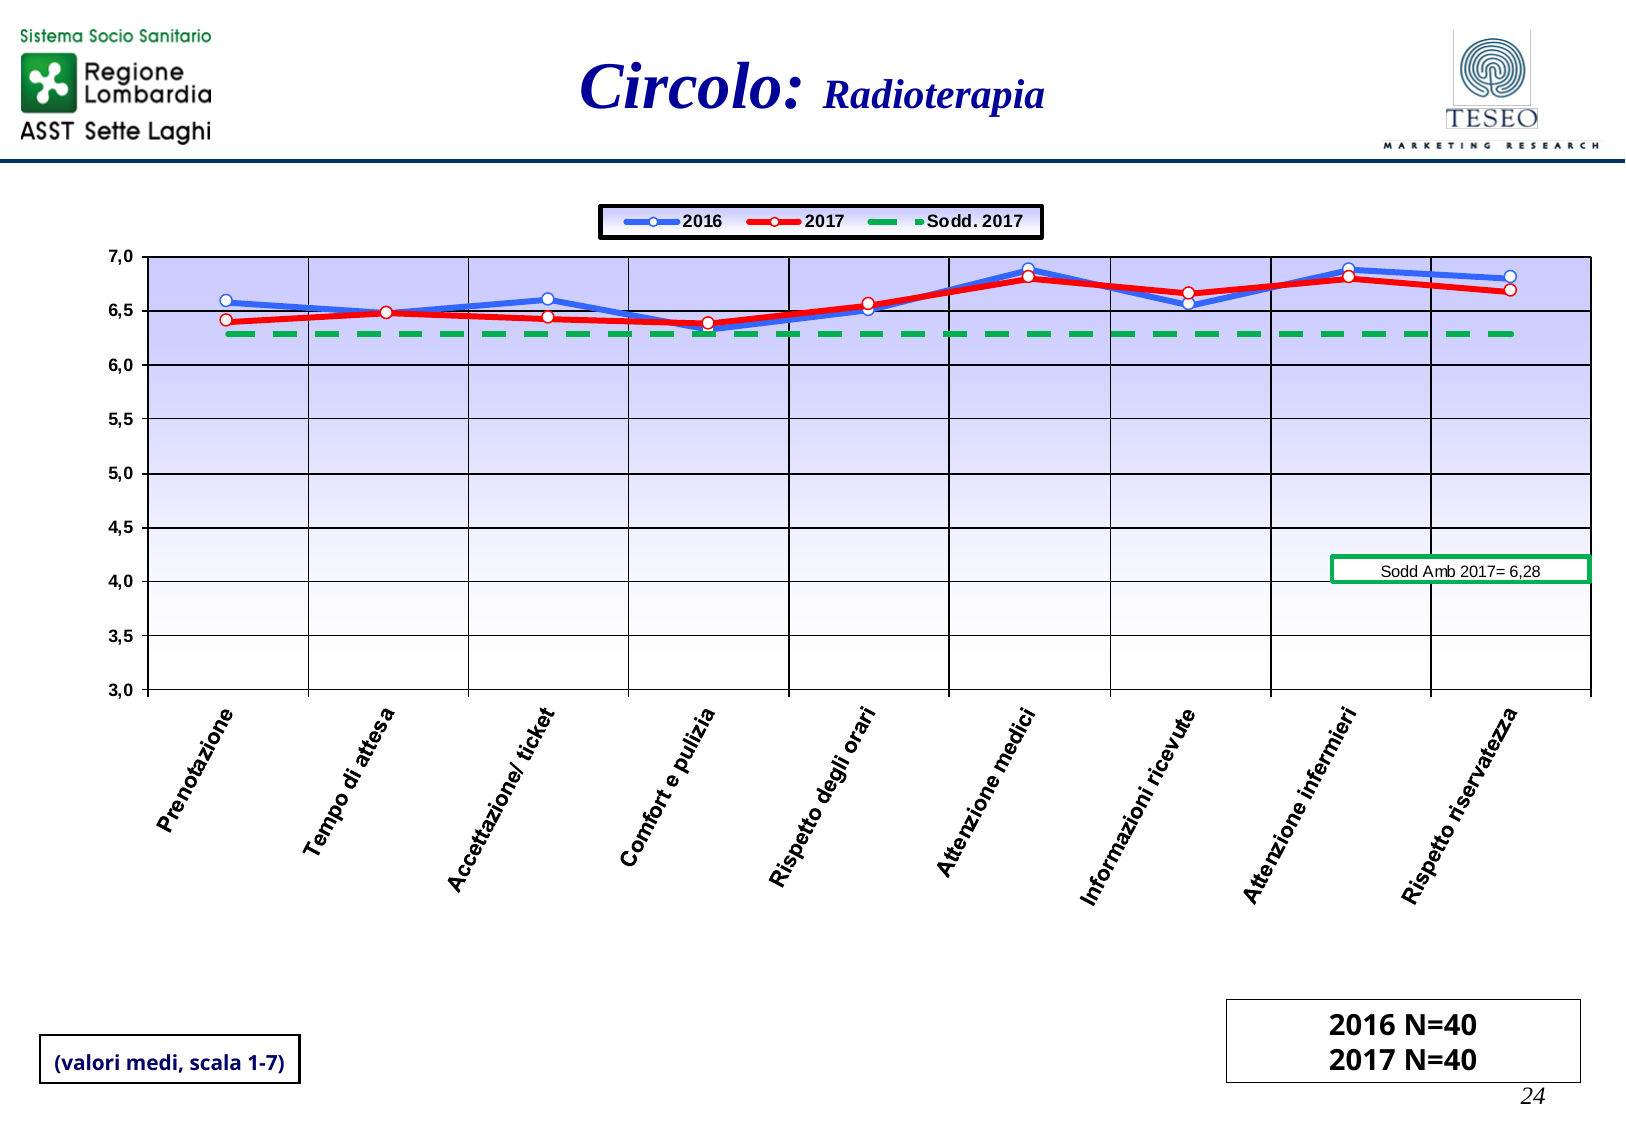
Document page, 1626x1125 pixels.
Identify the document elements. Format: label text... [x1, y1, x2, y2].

picture [21, 26, 211, 148]
text_box Circolo: Radioterapia [268, 19, 1356, 144]
picture [1381, 30, 1604, 149]
picture [36, 193, 1604, 1083]
